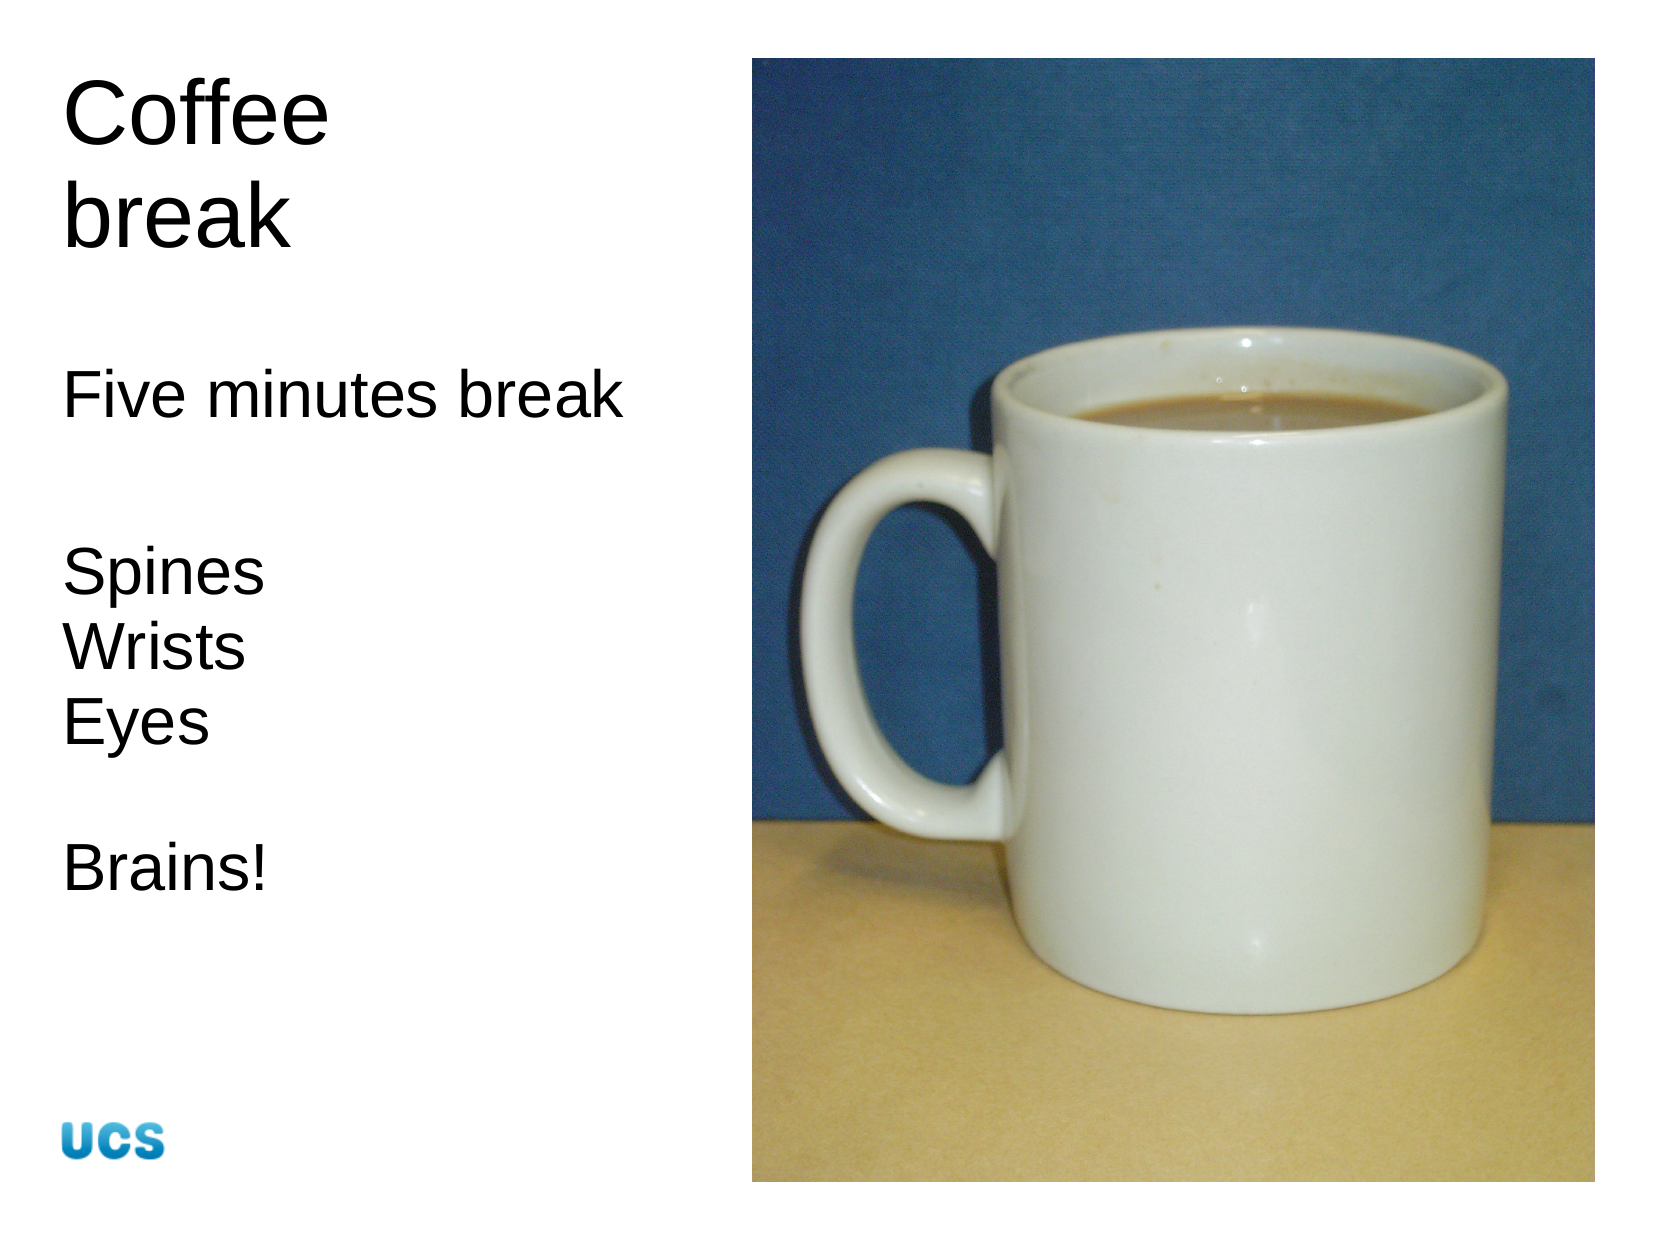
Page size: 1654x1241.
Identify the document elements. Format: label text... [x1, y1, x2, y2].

text_box Brains! [59, 826, 274, 908]
text_box Coffee break [59, 59, 336, 271]
picture [61, 1121, 165, 1161]
picture [752, 58, 1595, 1182]
text_box Spines Wrists Eyes [59, 531, 270, 762]
text_box Five minutes break [59, 354, 630, 436]
